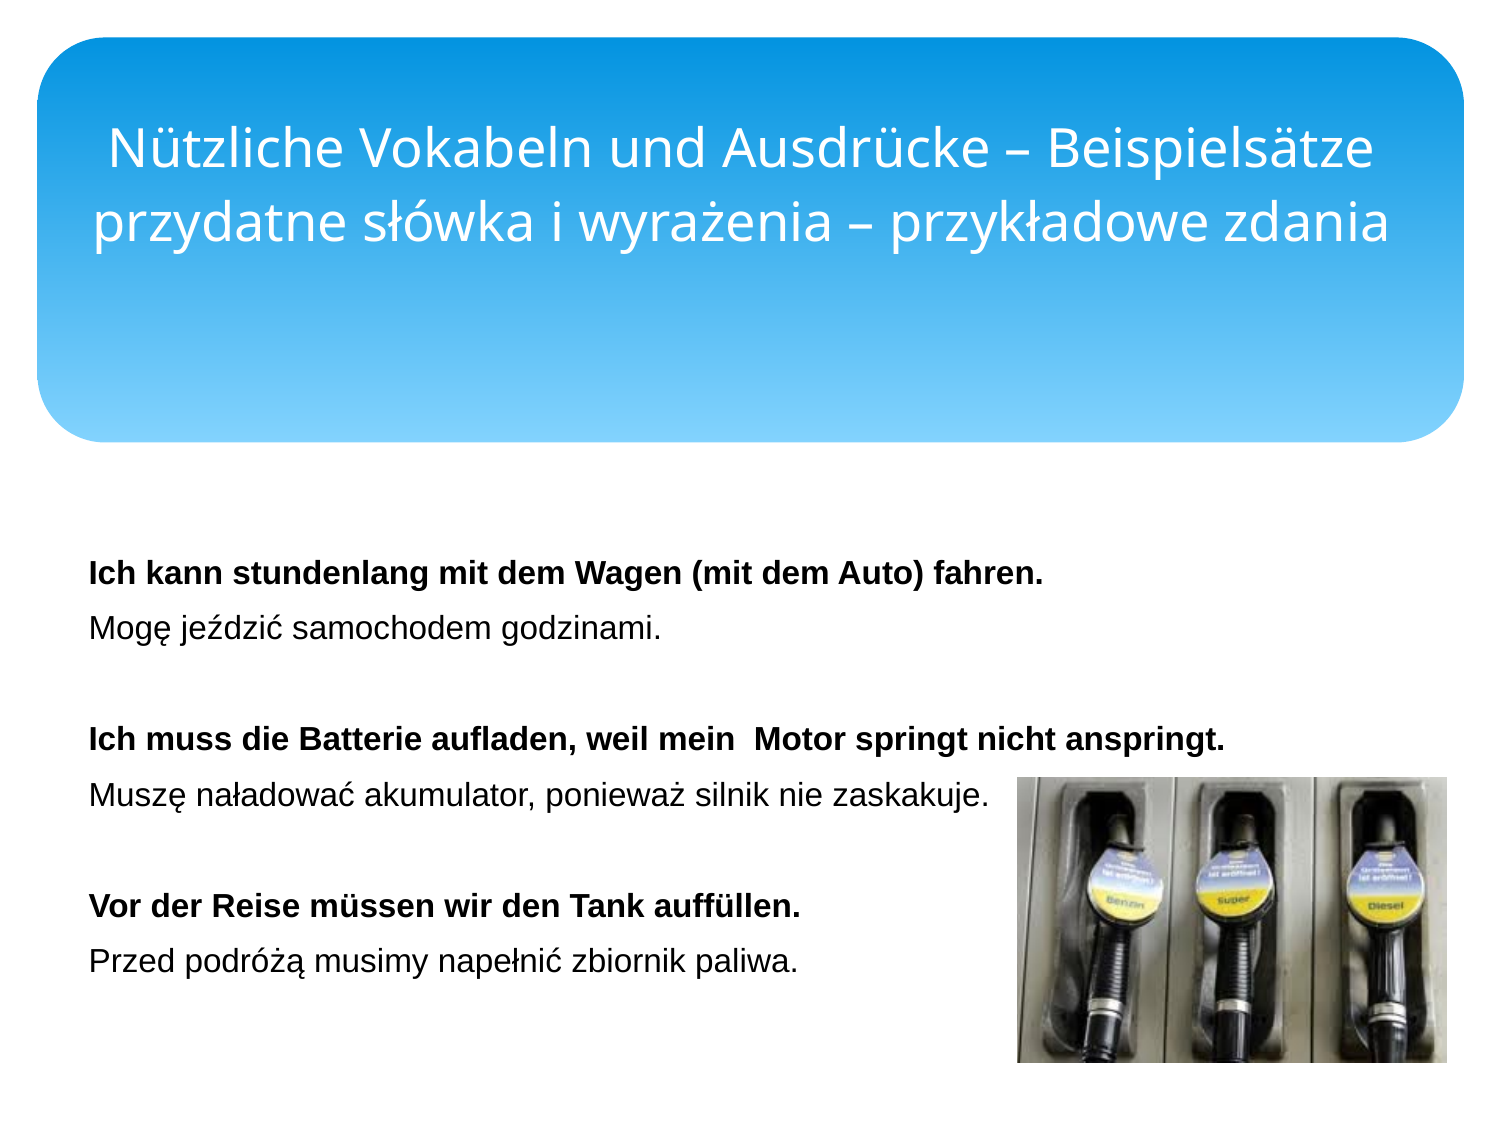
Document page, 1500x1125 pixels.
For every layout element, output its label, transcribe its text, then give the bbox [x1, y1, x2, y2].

subtitle Ich kann stundenlang mit dem Wagen (mit dem Auto) fahren. Mogę jeździć samochodem godzinami. Ich muss die Batterie aufladen, weil mein Motor springt nicht anspringt. Muszę naładować akumulator, ponieważ silnik nie zaskakuje. Vor der Reise müssen wir den Tank auffüllen. Przed podróżą musimy napełnić zbiornik paliwa. [88, 482, 1304, 1034]
picture [1017, 777, 1447, 1063]
title Nützliche Vokabeln und Ausdrücke – Beispielsätze przydatne słówka i wyrażenia – przykładowe zdania [67, 88, 1418, 280]
